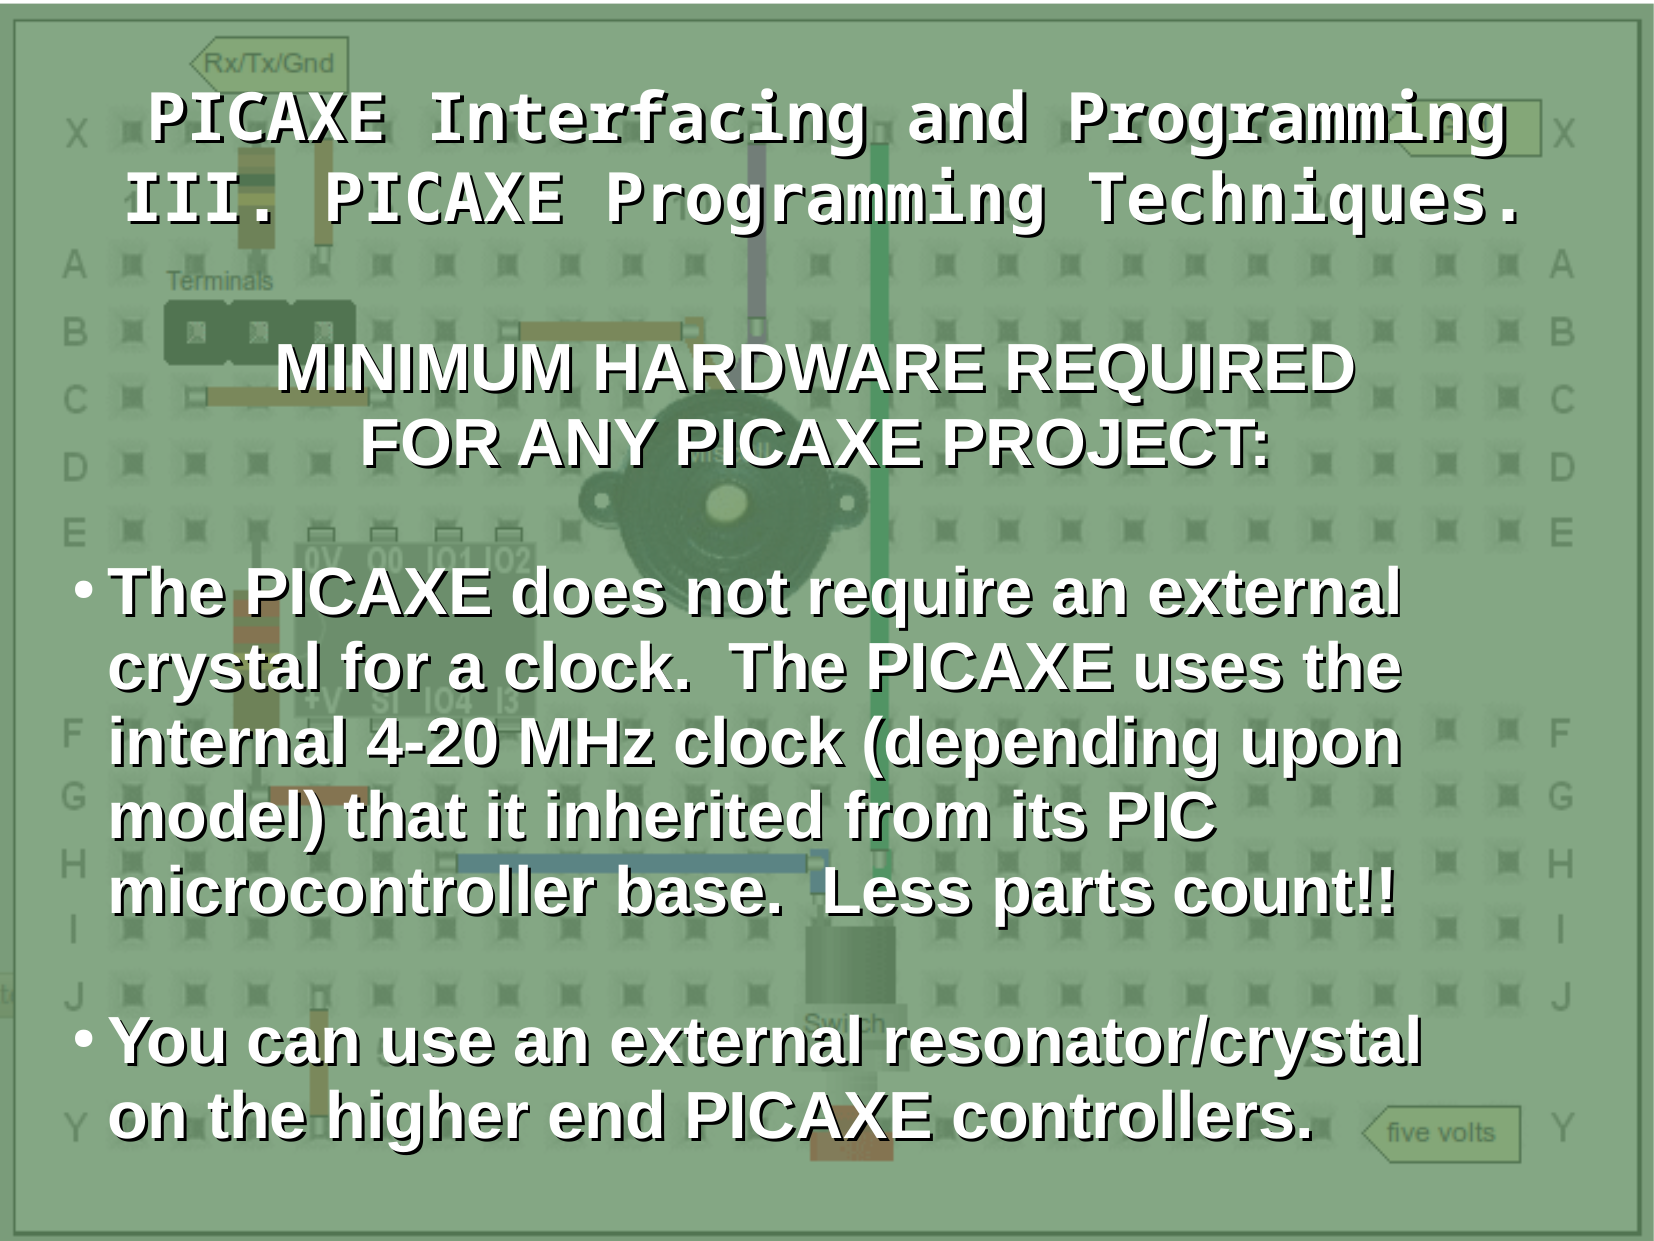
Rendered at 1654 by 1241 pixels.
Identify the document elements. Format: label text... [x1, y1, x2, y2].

title PICAXE Interfacing and Programming III. PICAXE Programming Techniques. [82, 37, 1571, 269]
text_box [71, 304, 1561, 1180]
picture [0, 3, 1654, 1241]
